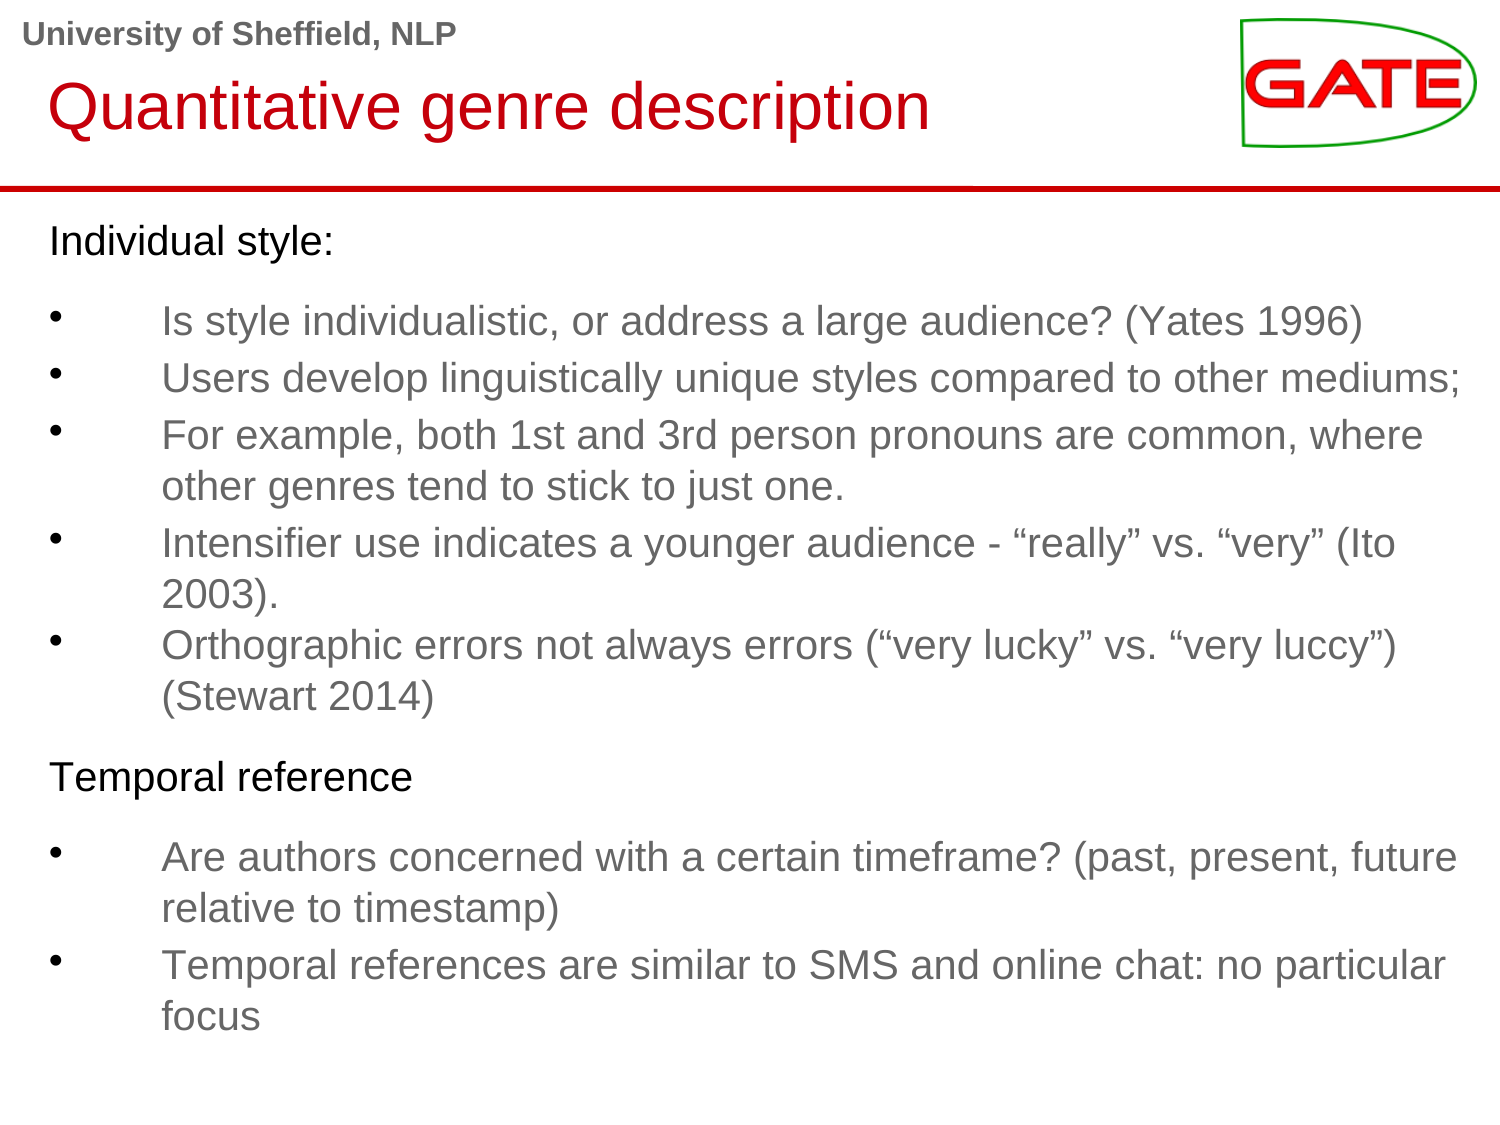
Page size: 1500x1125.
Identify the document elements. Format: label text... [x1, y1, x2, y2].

picture [1240, 18, 1477, 148]
text_box Individual style: Is style individualistic, or address a large audience? (Yates 1996) Users develop linguistically unique styles compared to other mediums; For example, both 1st and 3rd person pronouns are common, where other genres tend to stick to just one. Intensifier use indicates a younger audience - “really” vs. “very” (Ito 2003). Orthographic errors not always errors (“very lucky” vs. “very luccy”) (Stewart 2014) Temporal reference Are authors concerned with a certain timeframe? (past, present, future relative to timestamp) Temporal references are similar to SMS and online chat: no particular focus [47, 212, 1500, 1064]
text_box Quantitative genre description [47, 47, 1267, 168]
